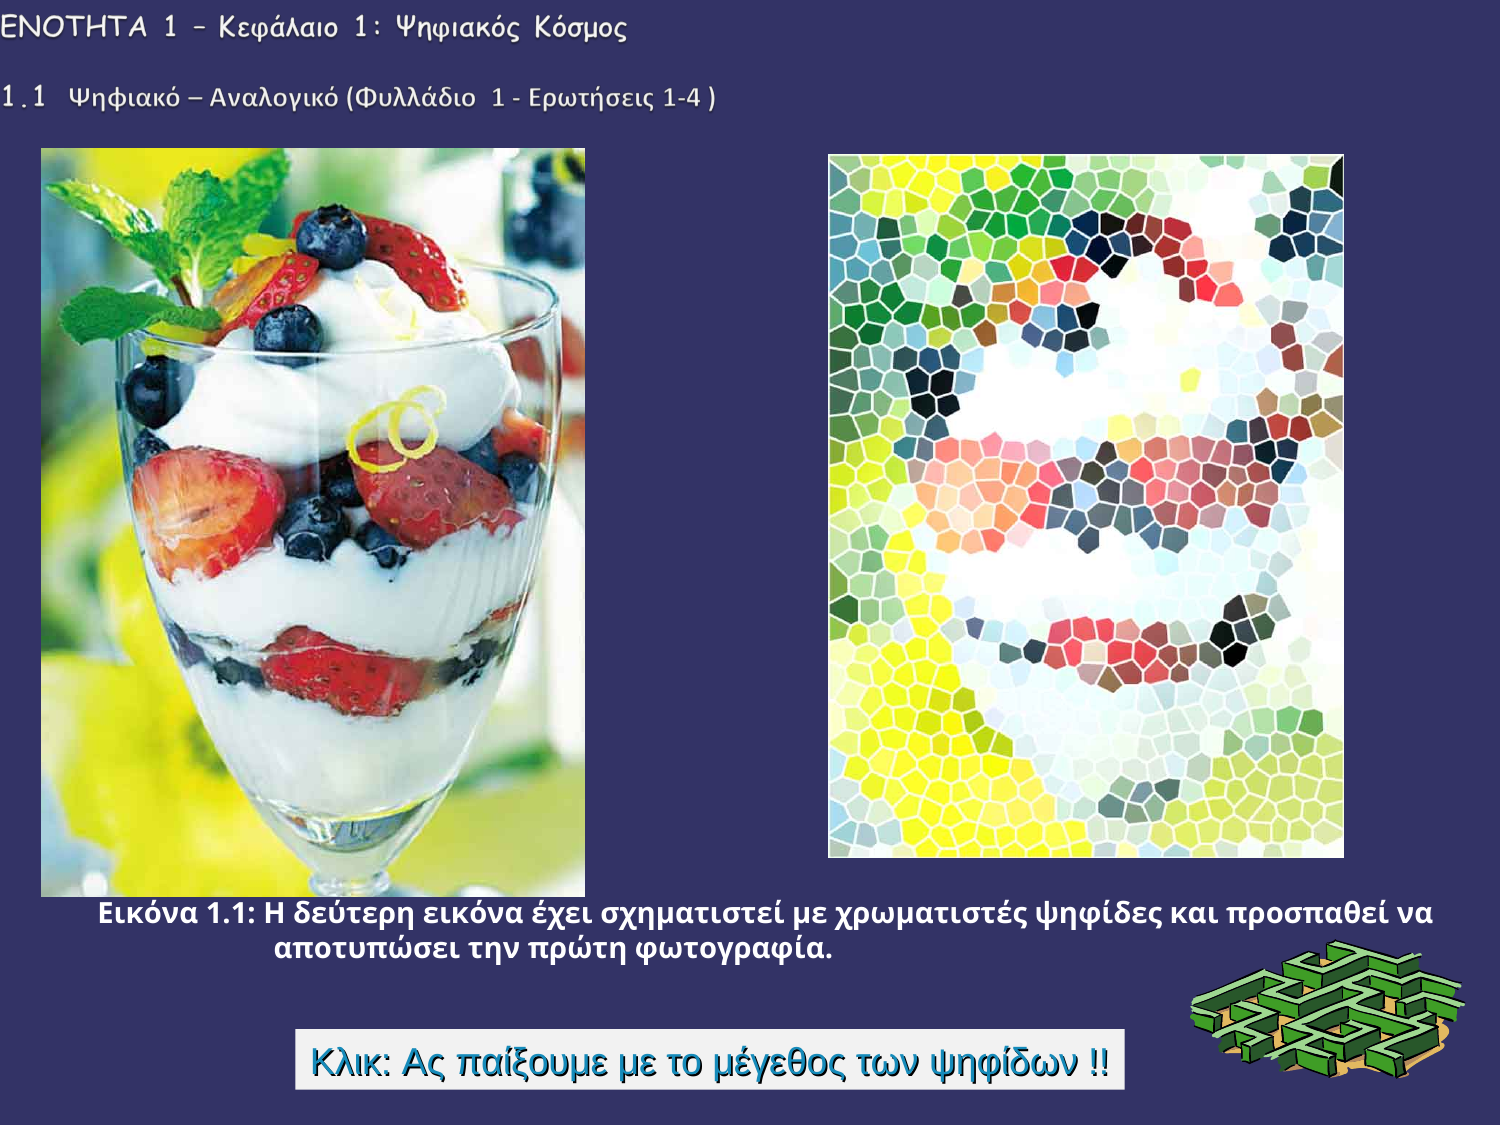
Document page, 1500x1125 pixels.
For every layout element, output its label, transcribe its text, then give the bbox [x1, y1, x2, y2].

text_box Εικόνα 1.1: Η δεύτερη εικόνα έχει σχηματιστεί με χρωματιστές ψηφίδες και προσπαθεί να αποτυπώσει την πρώτη φωτογραφία. [82, 887, 1500, 973]
text_box Κλικ: Ας παίξουμε με το μέγεθος των ψηφίδων !! [295, 1029, 1125, 1090]
picture [828, 154, 1344, 858]
picture [0, 0, 1293, 897]
